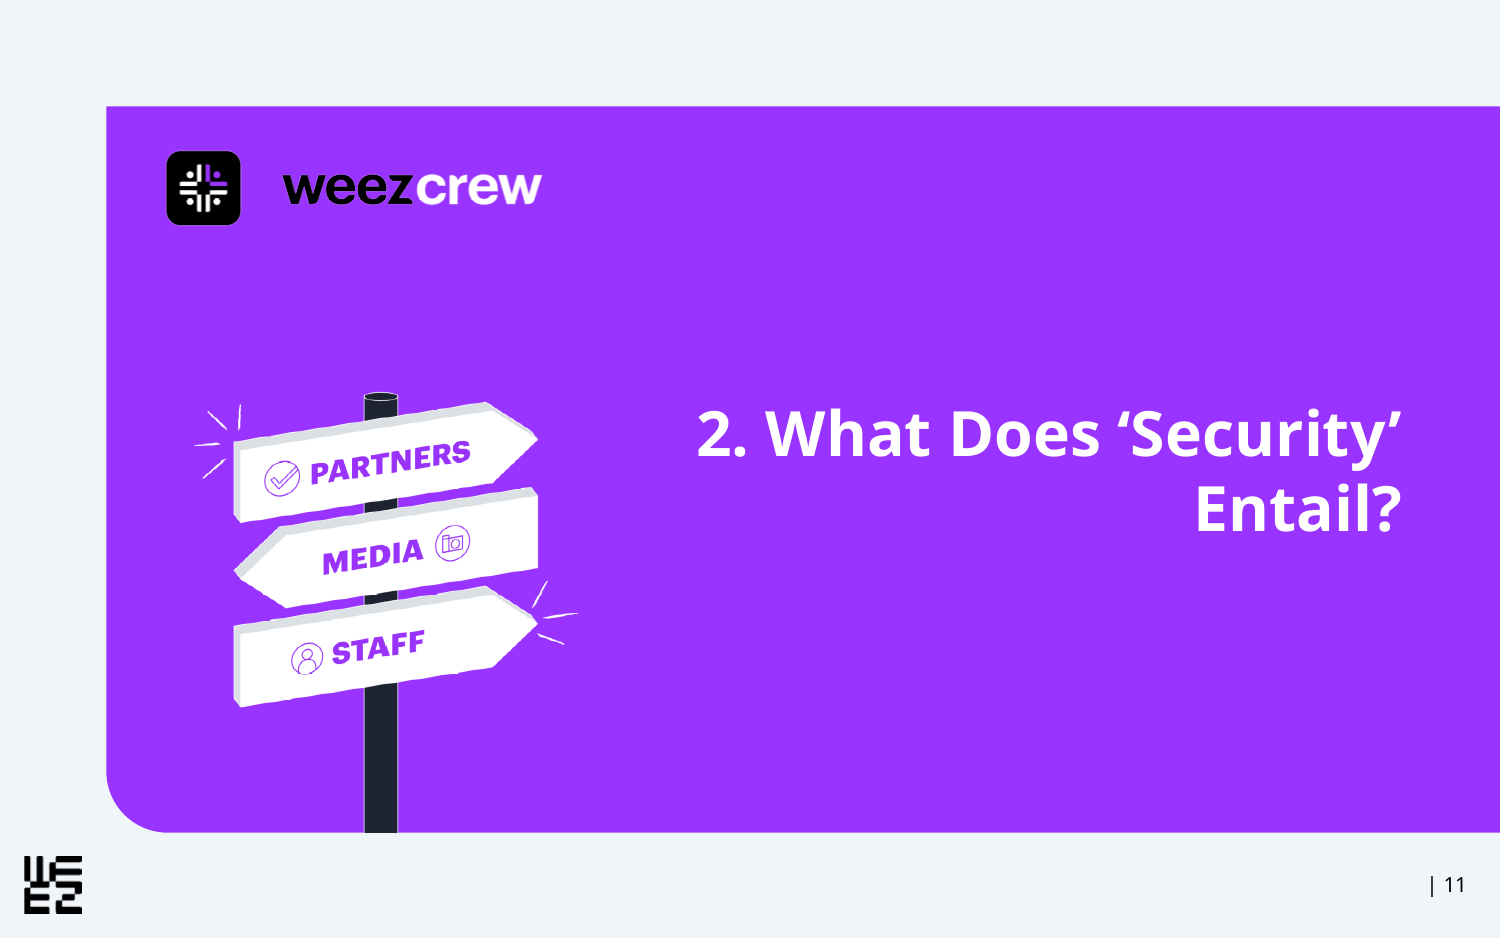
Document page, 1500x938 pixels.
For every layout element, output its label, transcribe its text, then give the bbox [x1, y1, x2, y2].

picture [49, 39, 725, 833]
picture [24, 856, 82, 914]
title 2. What Does ‘Security’ Entail? [590, 309, 1418, 629]
slide_number | <number> [1393, 850, 1482, 922]
